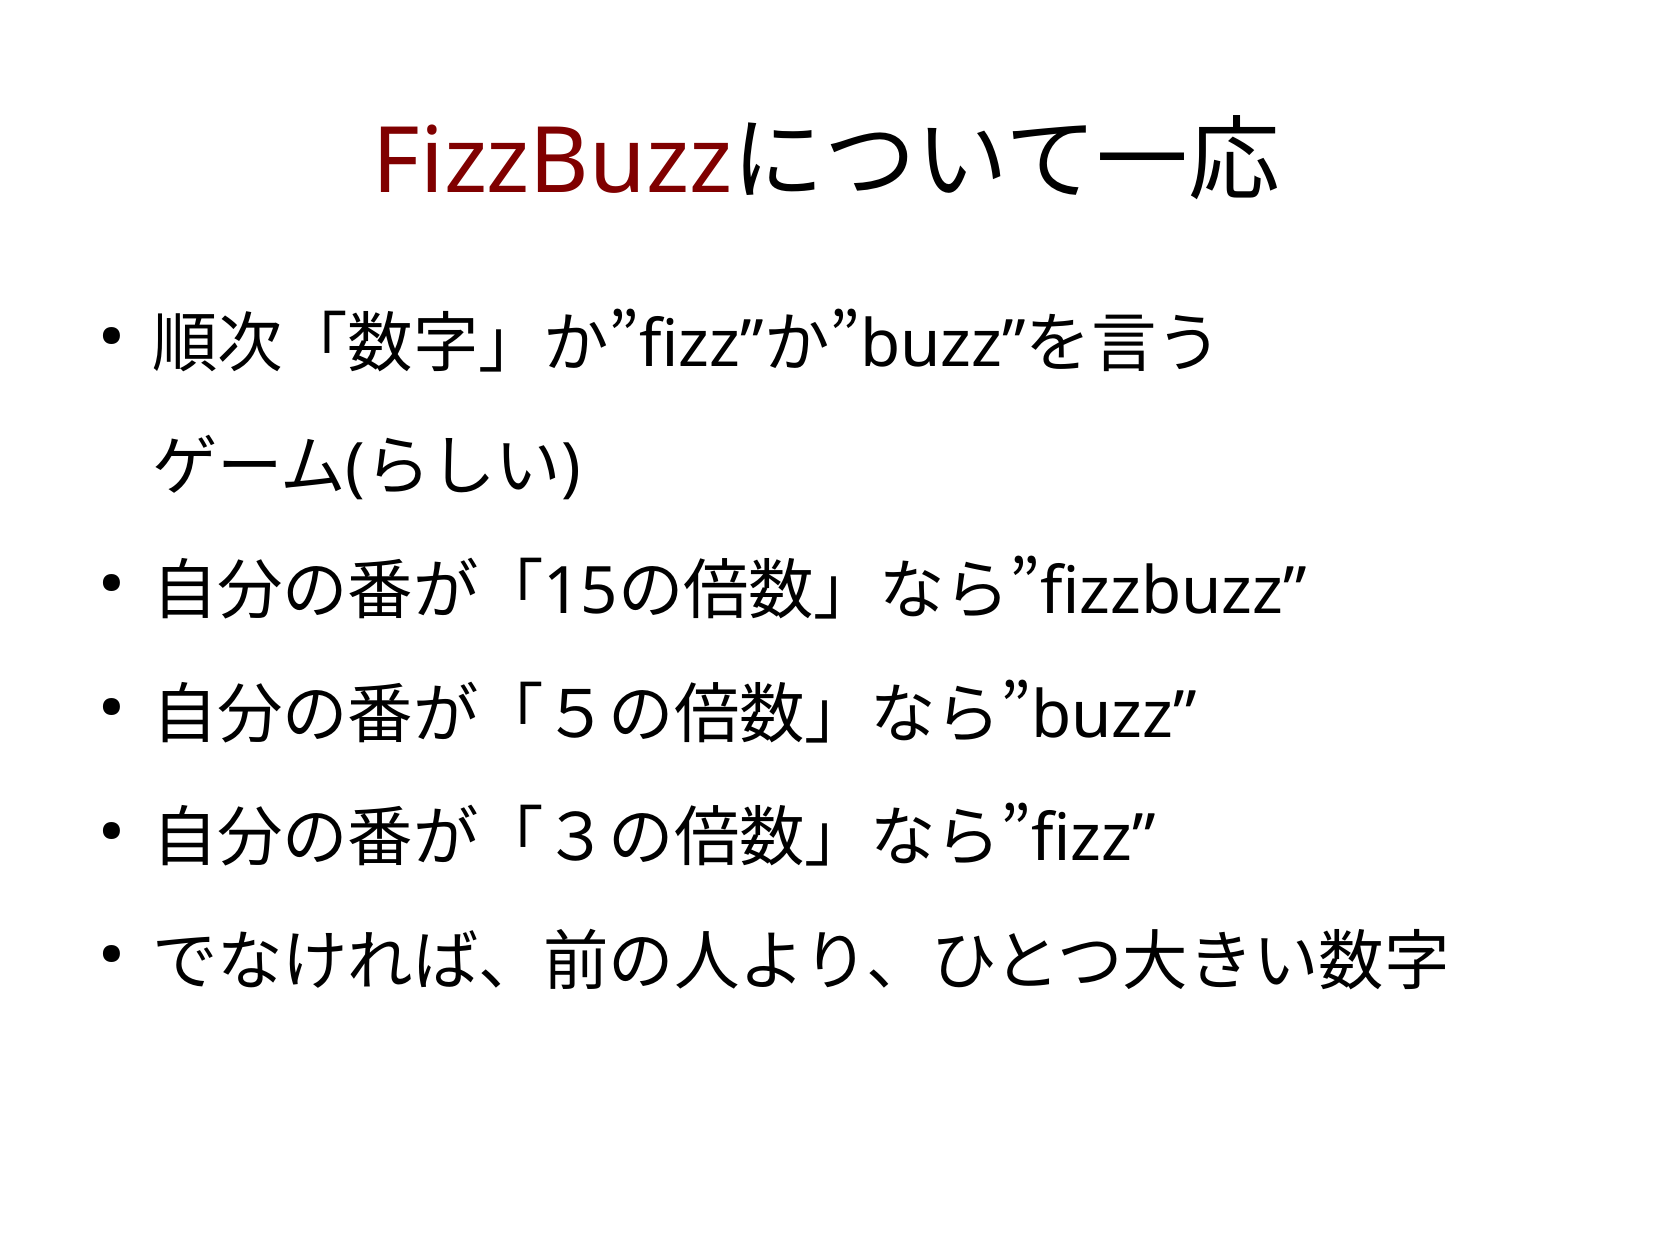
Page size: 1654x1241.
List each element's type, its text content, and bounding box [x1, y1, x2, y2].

title FizzBuzzについて一応 [82, 49, 1571, 257]
list 順次「数字」か”fizz”か”buzz”を言う ゲーム(らしい) 自分の番が「15の倍数」なら”fizzbuzz” 自分の番が「５の倍数」なら”buzz” 自分の番が「３の倍数」なら”fizz” でなければ、前の人より、ひとつ大きい数字 [82, 290, 1538, 1010]
